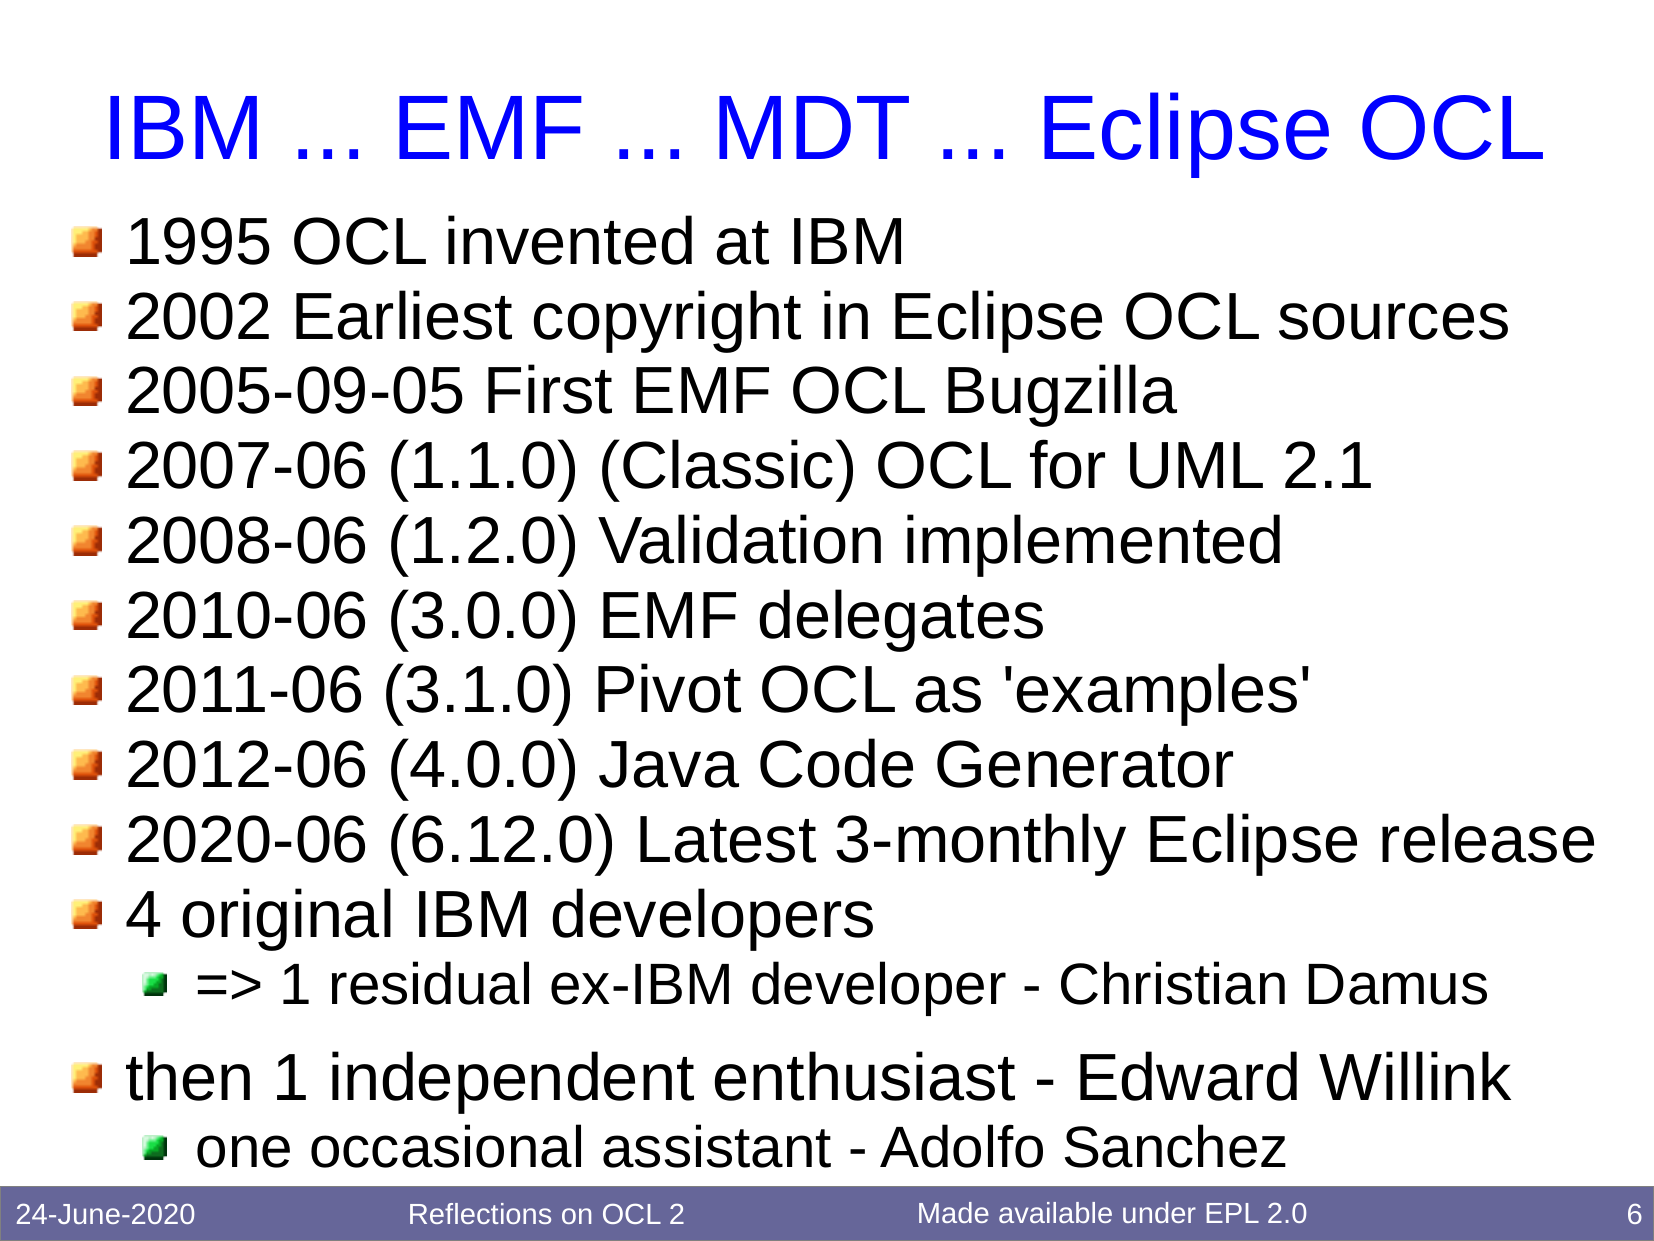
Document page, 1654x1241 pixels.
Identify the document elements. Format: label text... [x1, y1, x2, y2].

title IBM ... EMF ... MDT ... Eclipse OCL [34, 56, 1617, 180]
list 1995 OCL invented at IBM 2002 Earliest copyright in Eclipse OCL sources 2005-09-05 First EMF OCL Bugzilla 2007-06 (1.1.0) (Classic) OCL for UML 2.1 2008-06 (1.2.0) Validation implemented 2010-06 (3.0.0) EMF delegates 2011-06 (3.1.0) Pivot OCL as 'examples' 2012-06 (4.0.0) Java Code Generator 2020-06 (6.12.0) Latest 3-monthly Eclipse release 4 original IBM developers => 1 residual ex-IBM developer - Christian Damus then 1 independent enthusiast - Edward Willink one occasional assistant - Adolfo Sanchez [54, 203, 1647, 1241]
